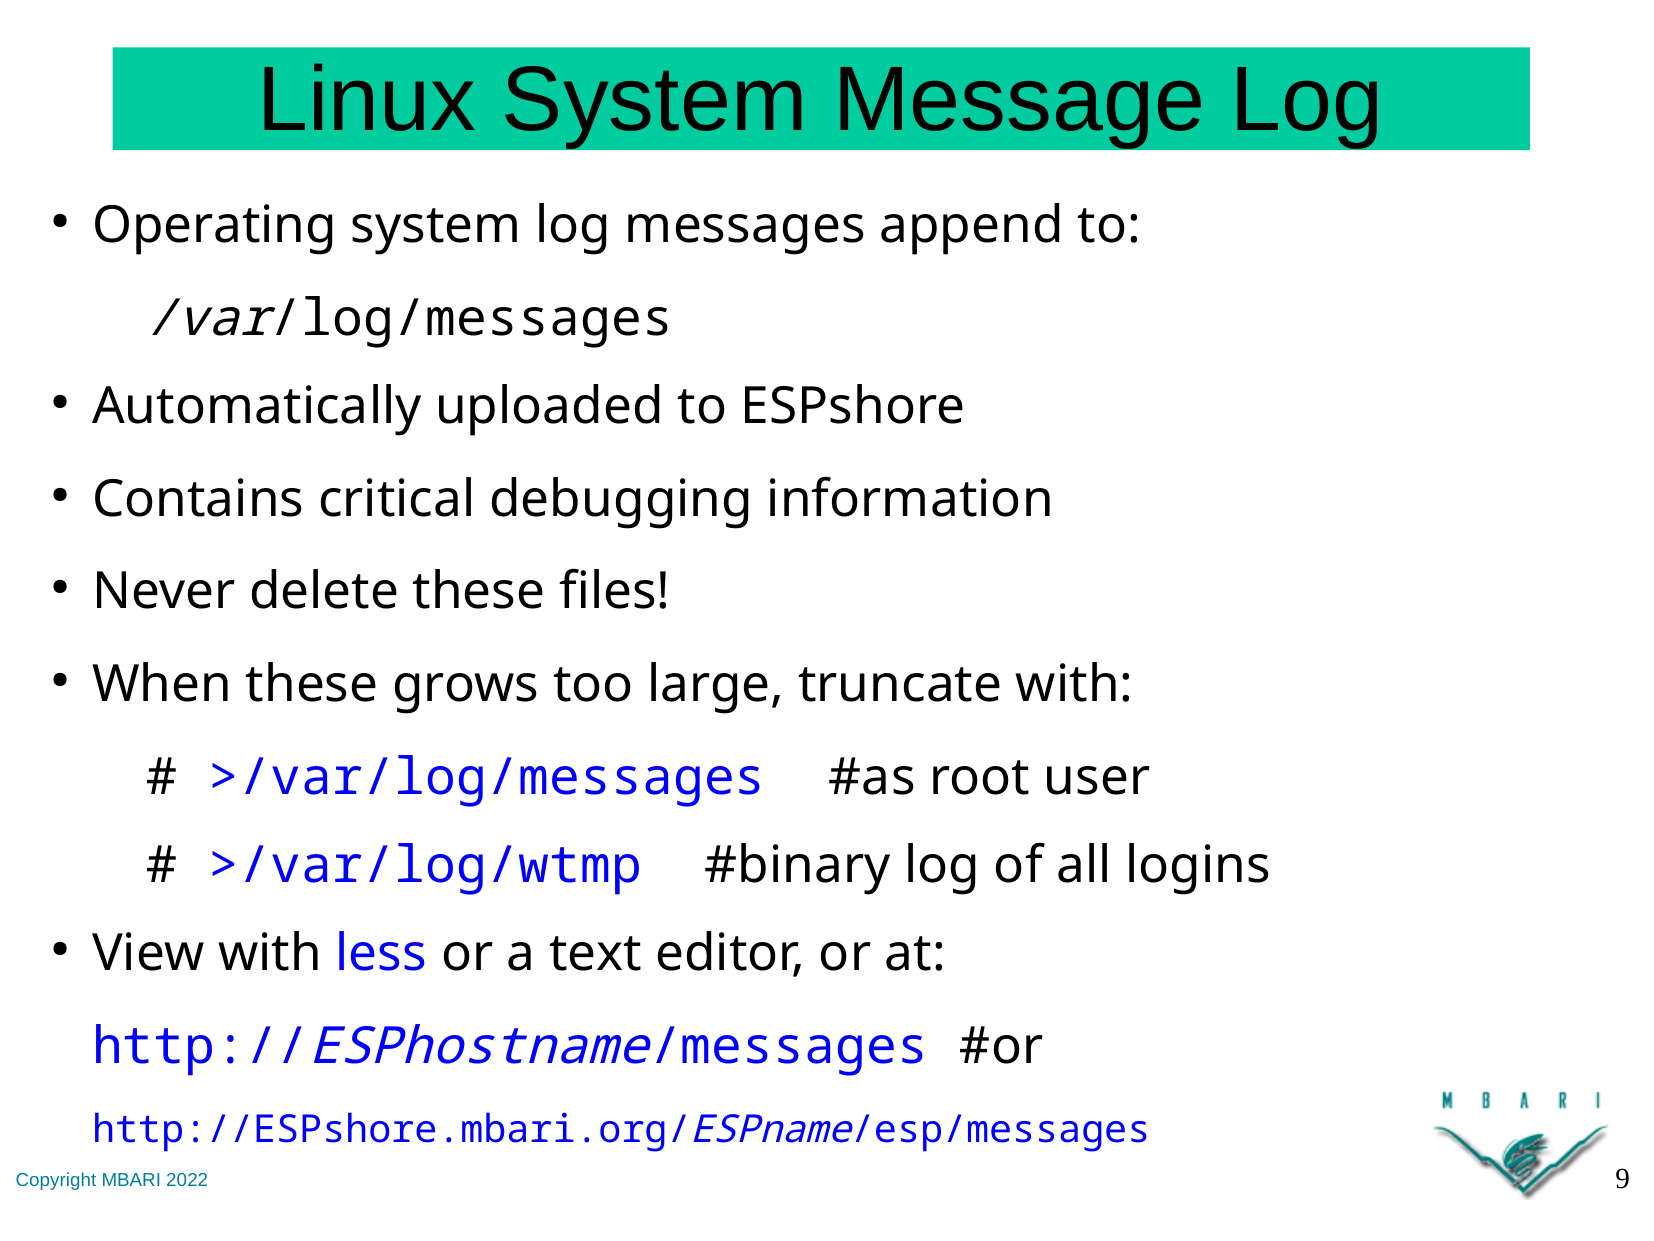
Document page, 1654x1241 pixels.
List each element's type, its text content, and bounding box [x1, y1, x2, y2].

list Operating system log messages append to: /var/log/messages Automatically uploaded to ESPshore Contains critical debugging information Never delete these files! When these grows too large, truncate with: # >/var/log/messages #as root user # >/var/log/wtmp #binary log of all logins View with less or a text editor, or at: http://ESPhostname/messages #or http://ESPshore.mbari.org/ESPname/esp/messages [37, 187, 1613, 1156]
picture [1426, 1156, 1613, 1200]
title Linux System Message Log [112, 47, 1530, 151]
